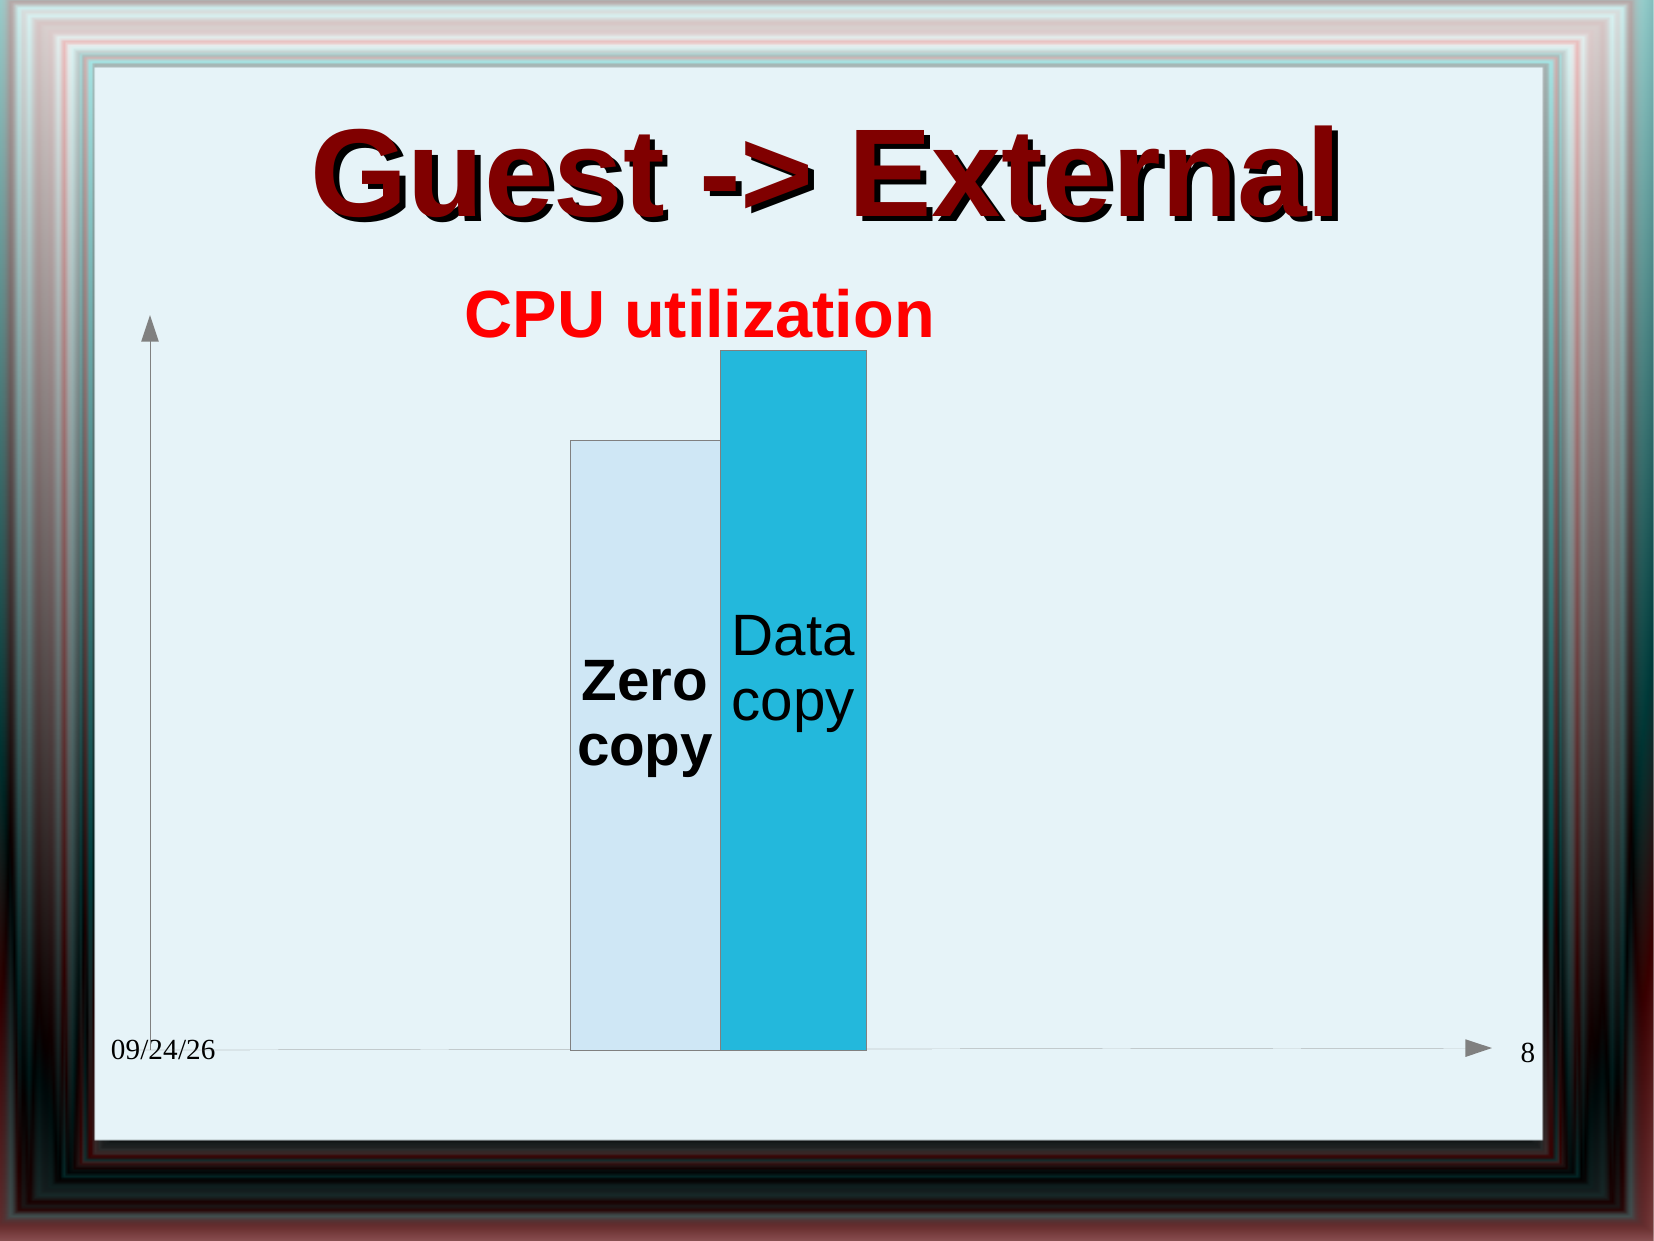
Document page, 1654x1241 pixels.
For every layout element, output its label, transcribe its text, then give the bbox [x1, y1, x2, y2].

text_box Data copy [720, 391, 867, 1051]
text_box CPU utilization [450, 270, 1231, 391]
picture [0, 0, 1654, 1241]
text_box Zero copy [570, 440, 720, 1051]
title Guest -> External [118, 88, 1536, 257]
